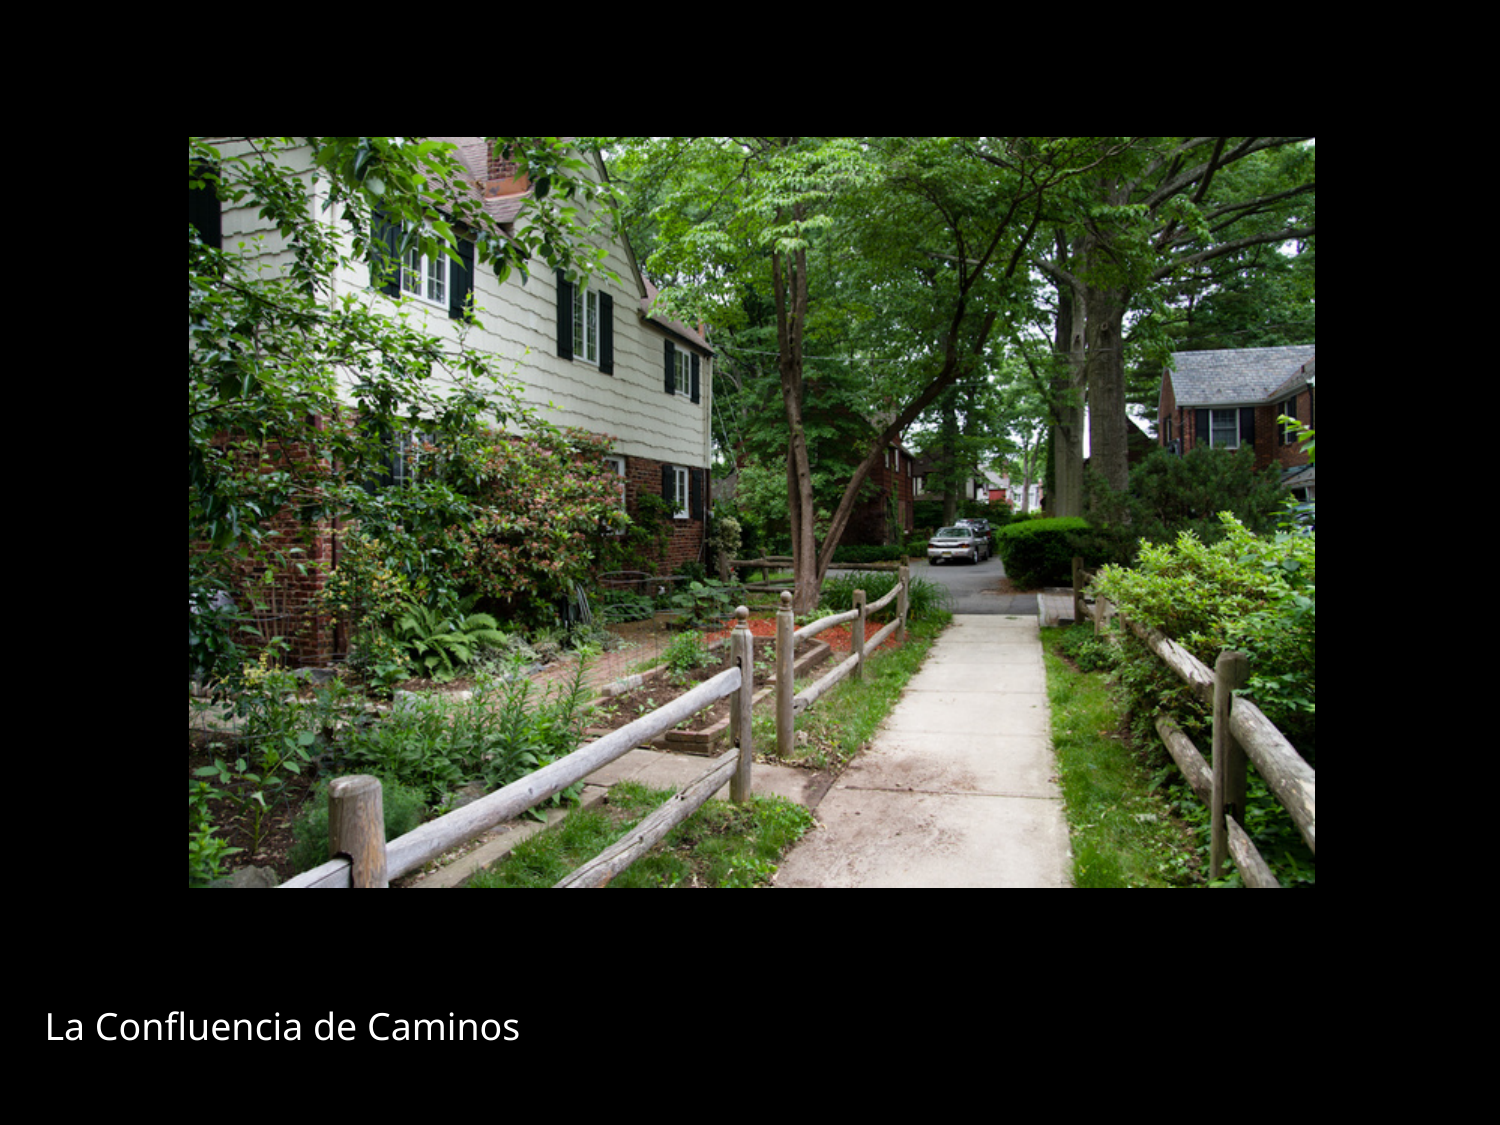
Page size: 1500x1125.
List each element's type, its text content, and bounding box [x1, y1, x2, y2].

text_box La Confluencia de Caminos [29, 995, 975, 1057]
picture [189, 137, 1315, 888]
